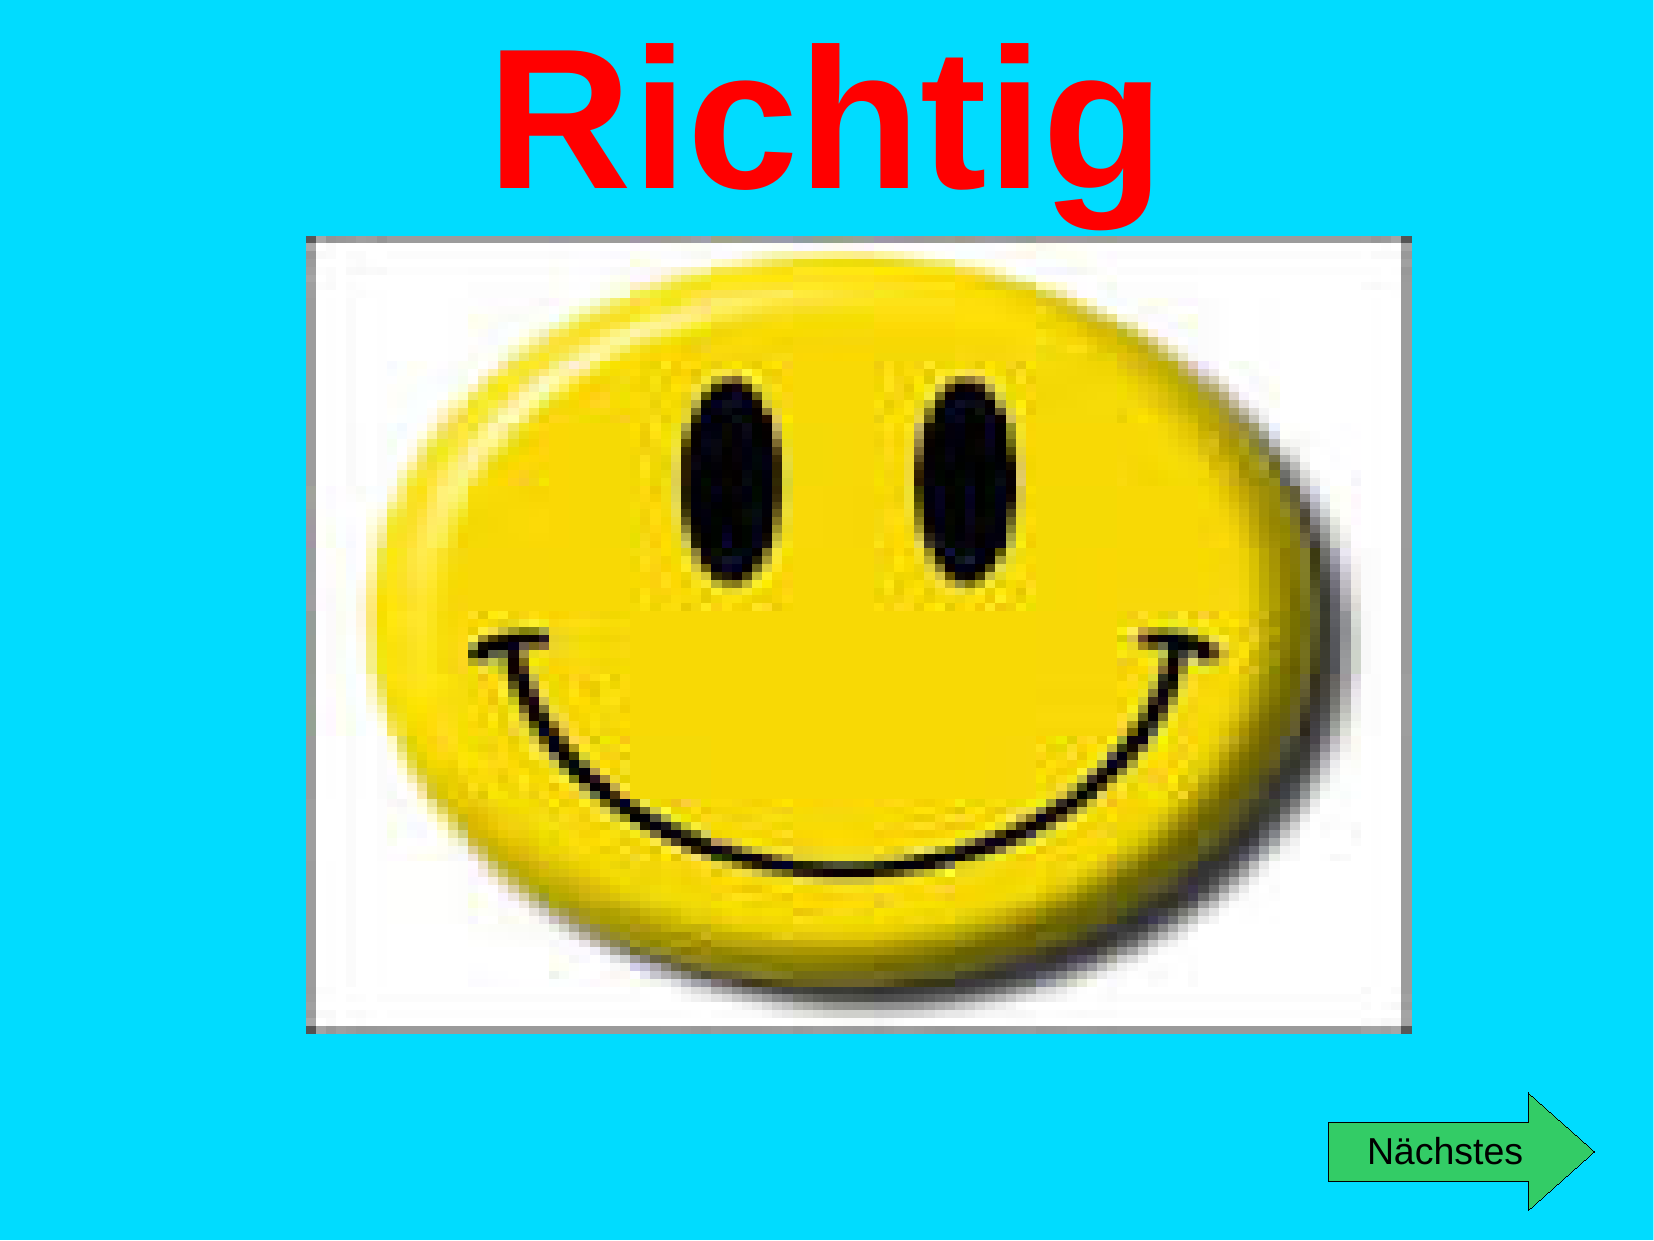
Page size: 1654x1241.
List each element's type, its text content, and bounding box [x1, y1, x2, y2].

text_box Nächstes [1328, 1092, 1595, 1211]
text_box Richtig [473, 0, 1181, 239]
picture [306, 236, 1412, 1034]
